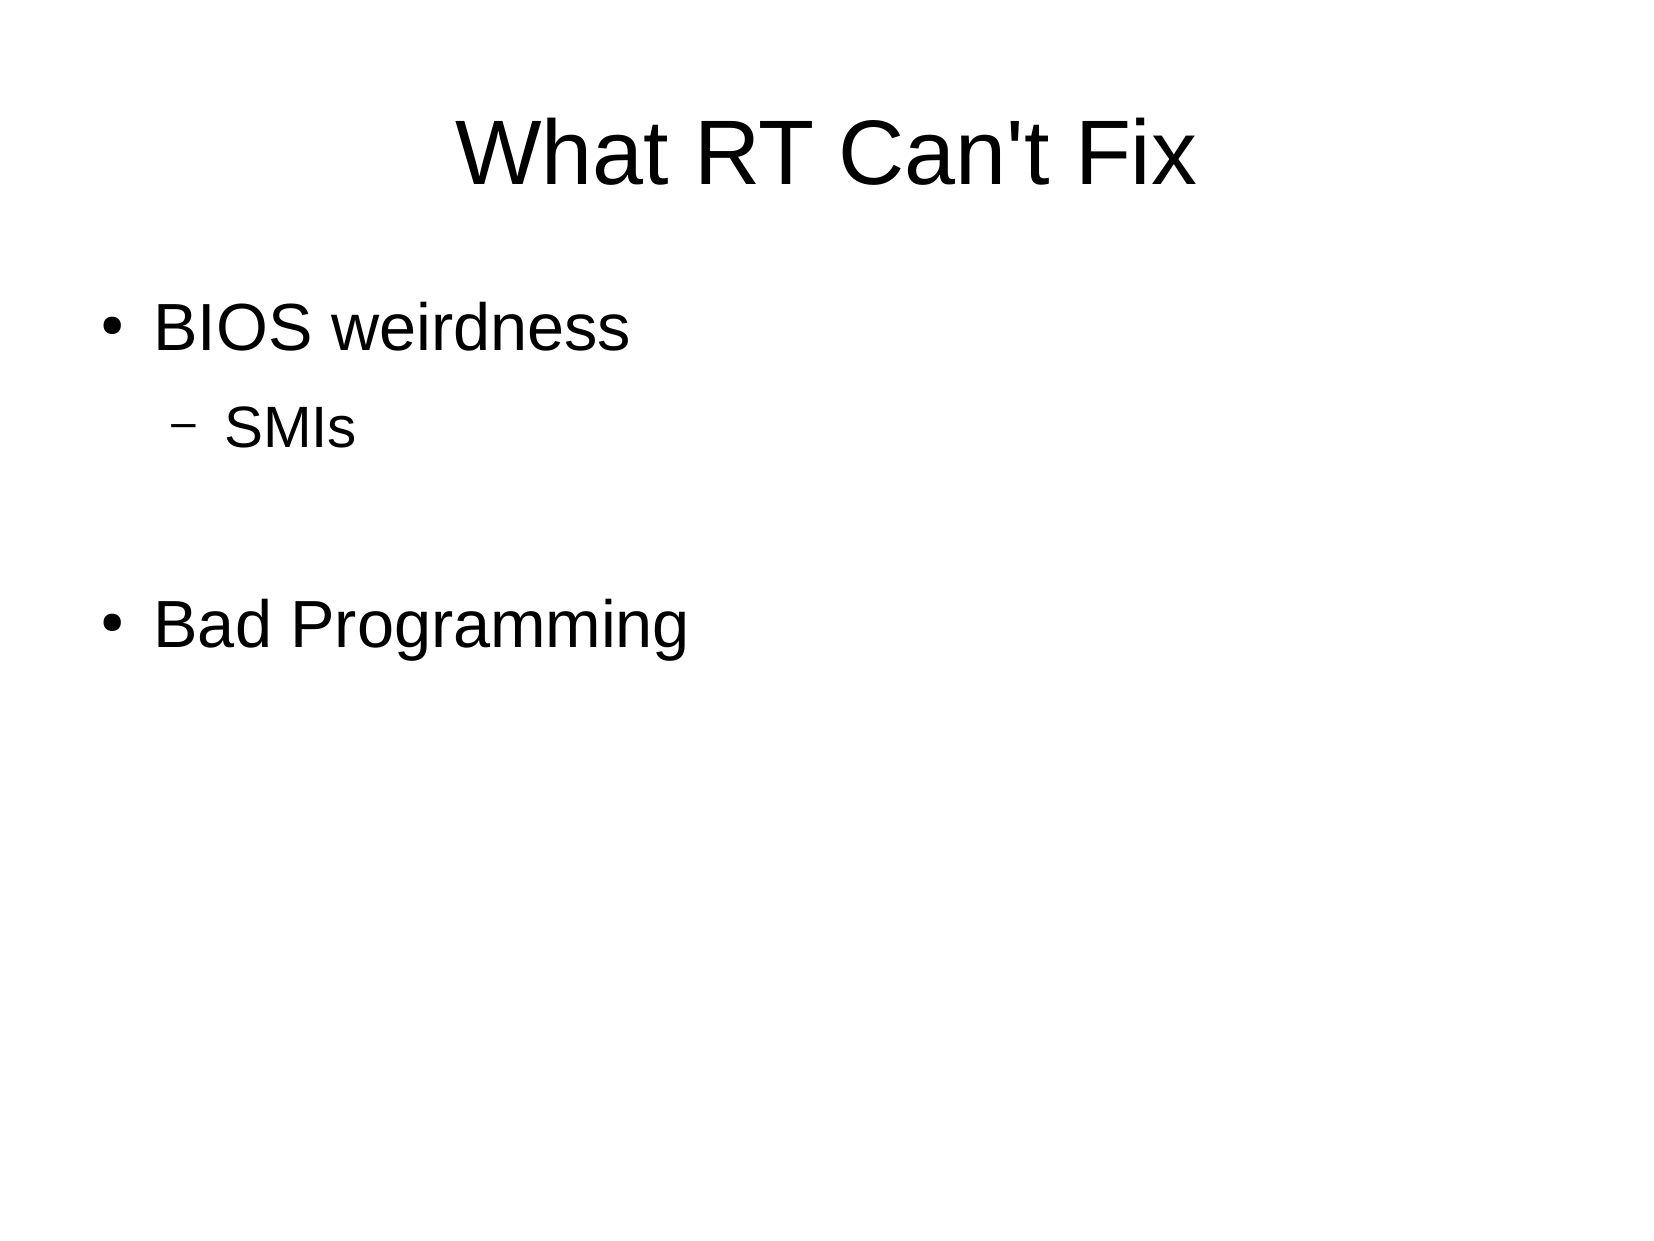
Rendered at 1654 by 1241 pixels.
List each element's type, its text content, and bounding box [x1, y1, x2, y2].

list BIOS weirdness SMIs Bad Programming [82, 290, 1571, 1010]
title What RT Can't Fix [82, 49, 1571, 257]
